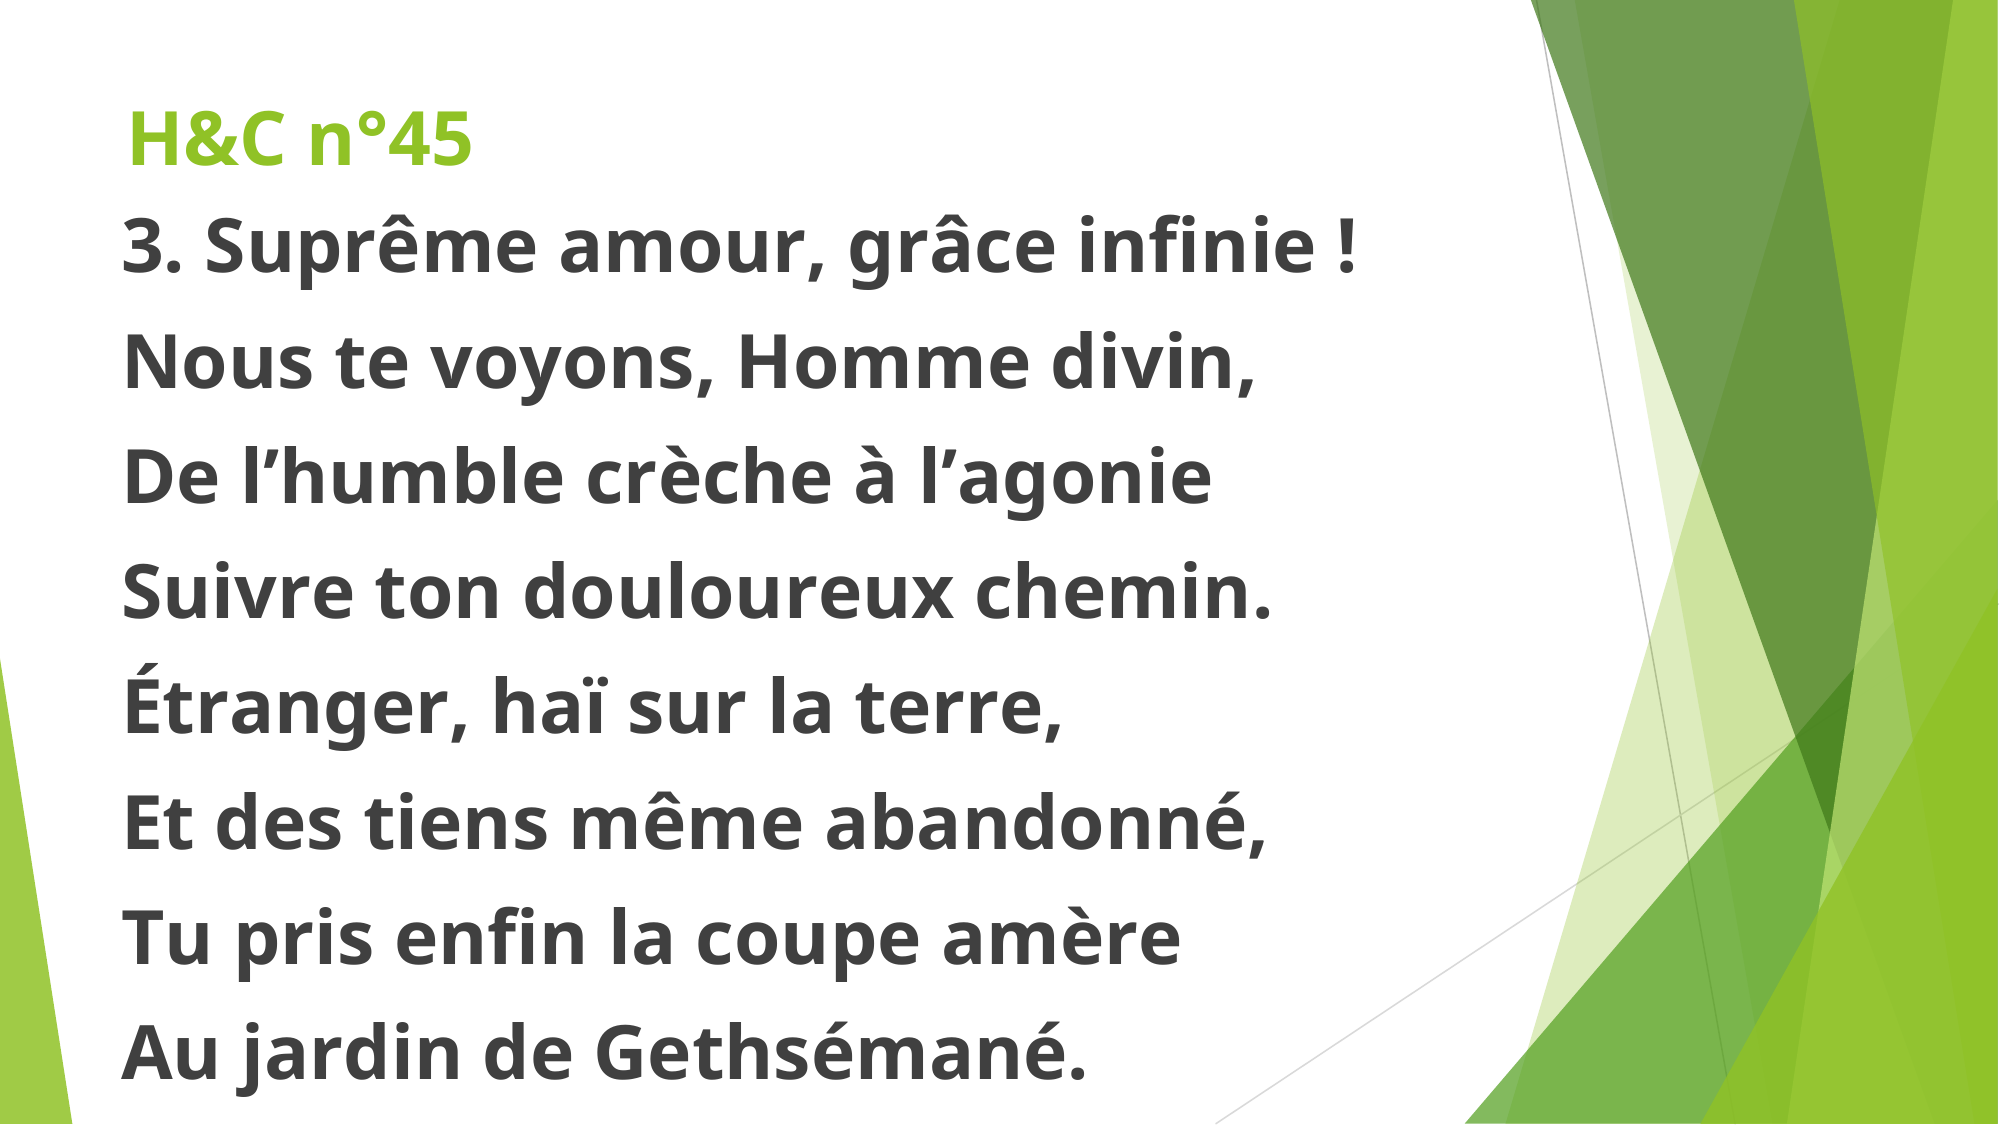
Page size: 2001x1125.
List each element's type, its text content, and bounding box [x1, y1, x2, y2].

text_box H&C n°45 [111, 82, 1522, 177]
text_box 3. Suprême amour, grâce infinie ! Nous te voyons, Homme divin, De l’humble crèche à l’agonie Suivre ton douloureux chemin. Étranger, haï sur la terre, Et des tiens même abandonné, Tu pris enfin la coupe amère Au jardin de Gethsémané. [106, 177, 1973, 1037]
